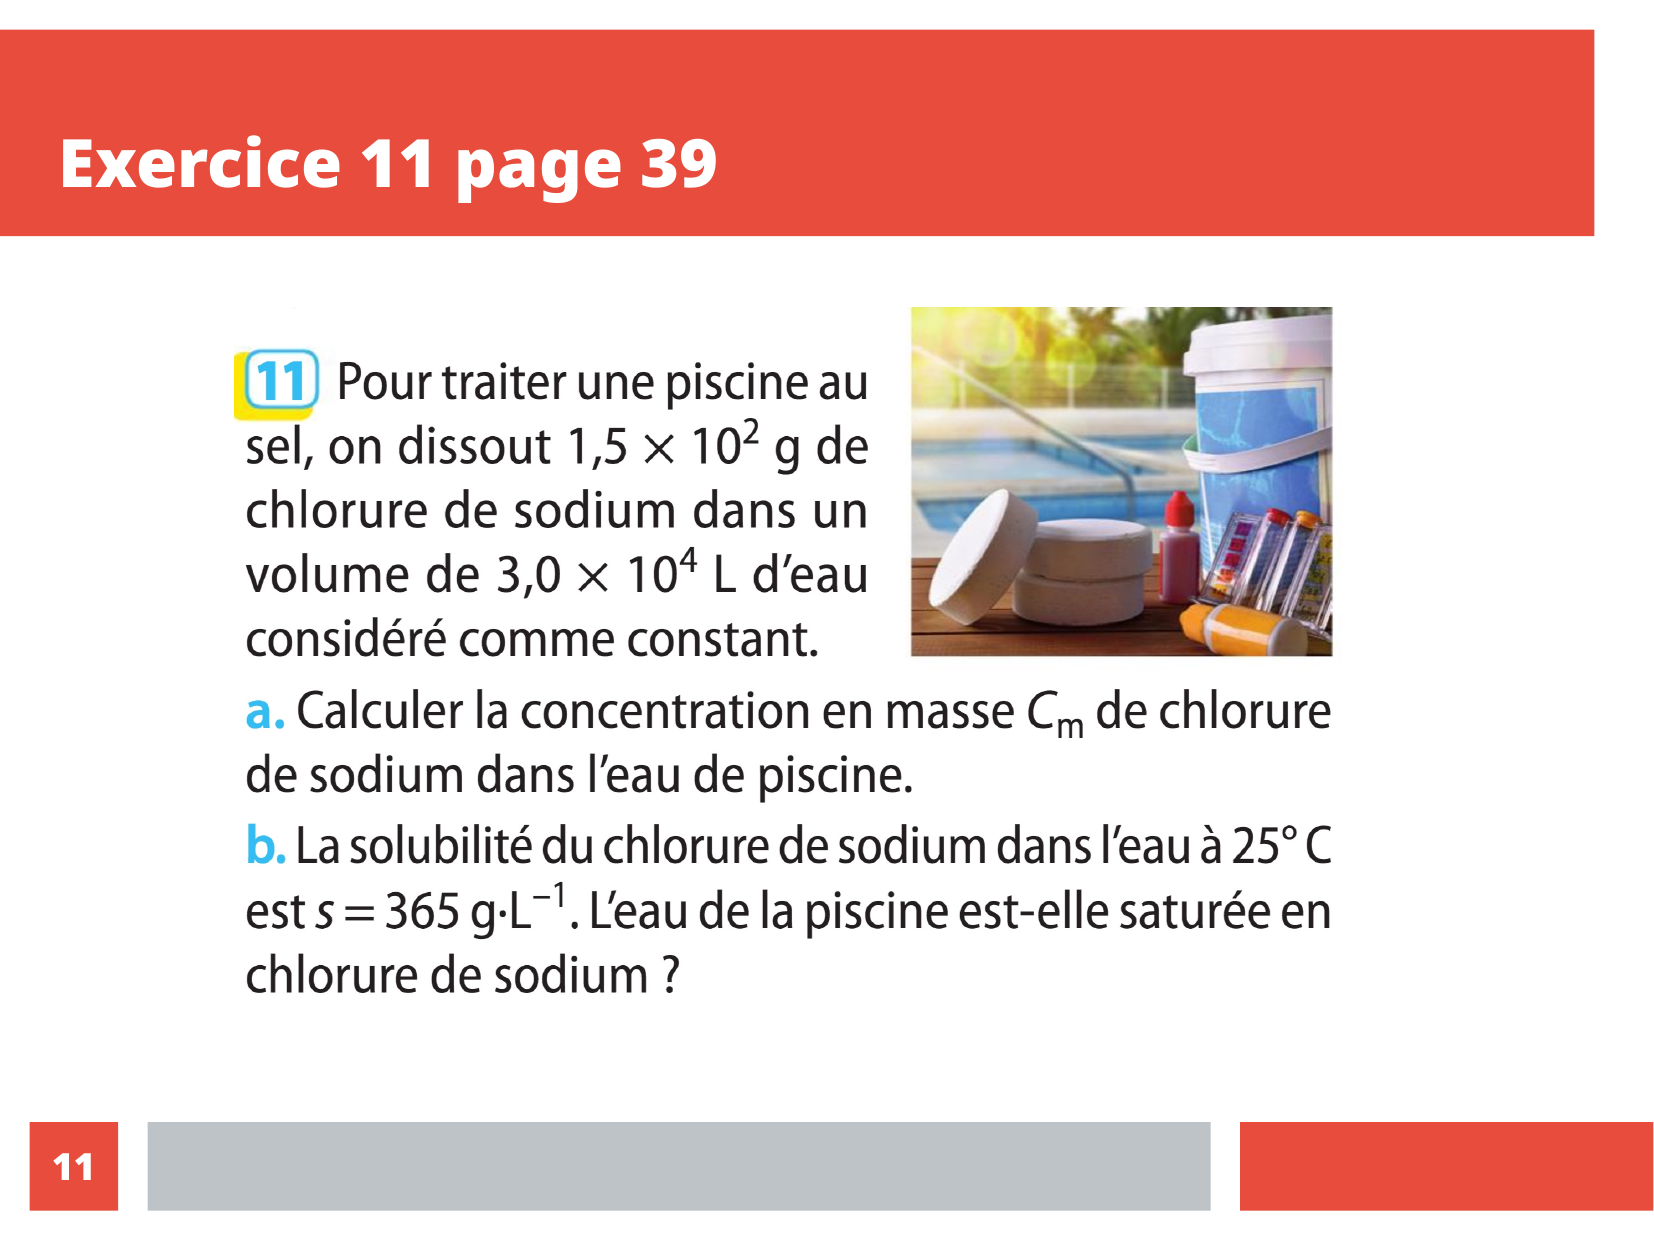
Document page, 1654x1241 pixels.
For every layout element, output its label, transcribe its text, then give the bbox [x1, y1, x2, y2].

title Exercice 11 page 39 [59, 59, 1595, 207]
picture [234, 307, 1347, 1022]
